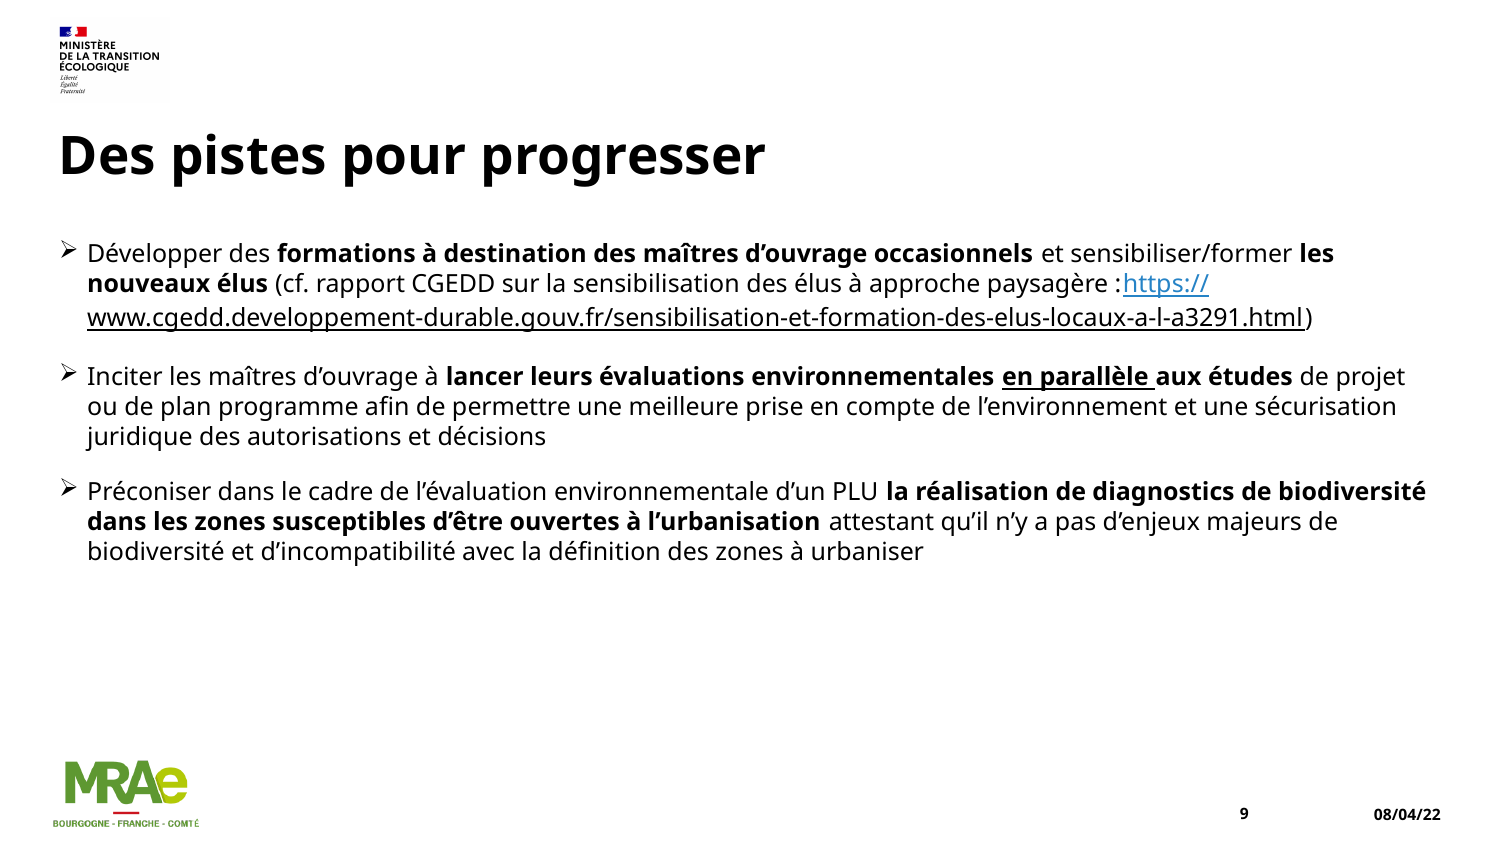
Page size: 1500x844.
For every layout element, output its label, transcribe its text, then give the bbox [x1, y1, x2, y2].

list Développer des formations à destination des maîtres d’ouvrage occasionnels et sensibiliser/former les nouveaux élus (cf. rapport CGEDD sur la sensibilisation des élus à approche paysagère :https://www.cgedd.developpement-durable.gouv.fr/sensibilisation-et-formation-des-elus-locaux-a-l-a3291.html) Inciter les maîtres d’ouvrage à lancer leurs évaluations environnementales en parallèle aux études de projet ou de plan programme afin de permettre une meilleure prise en compte de l’environnement et une sécurisation juridique des autorisations et décisions Préconiser dans le cadre de l’évaluation environnementale d’un PLU la réalisation de diagnostics de biodiversité dans les zones susceptibles d’être ouvertes à l’urbanisation attestant qu’il n’y a pas d’enjeux majeurs de biodiversité et d’incompatibilité avec la définition des zones à urbaniser [59, 188, 1441, 756]
picture [50, 17, 170, 103]
slide_number <numéro> [1027, 784, 1249, 844]
title Des pistes pour progresser [59, 129, 1441, 188]
slide_number 08/04/22 [1249, 784, 1441, 844]
picture [45, 752, 207, 838]
